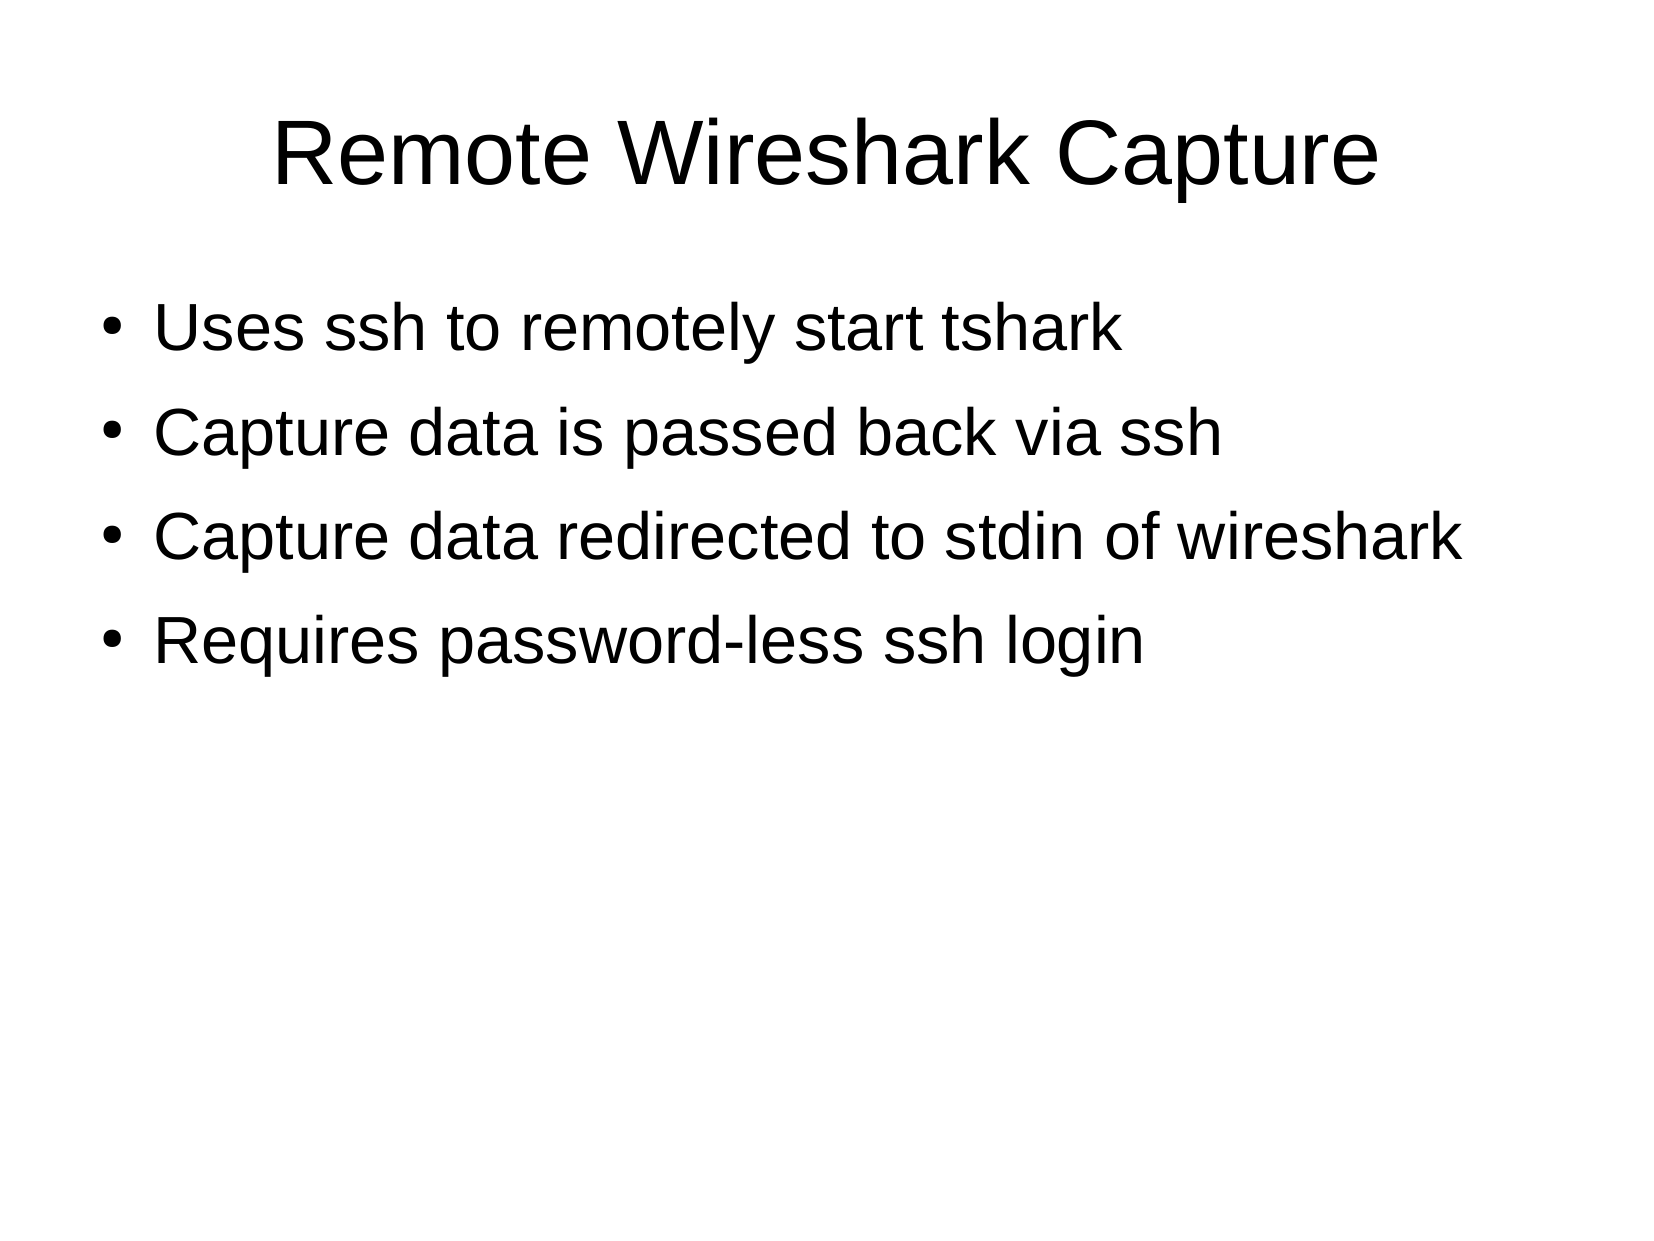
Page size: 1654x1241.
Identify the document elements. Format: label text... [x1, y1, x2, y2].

title Remote Wireshark Capture [82, 56, 1571, 250]
list Uses ssh to remotely start tshark Capture data is passed back via ssh Capture data redirected to stdin of wireshark Requires password-less ssh login [82, 290, 1571, 1109]
